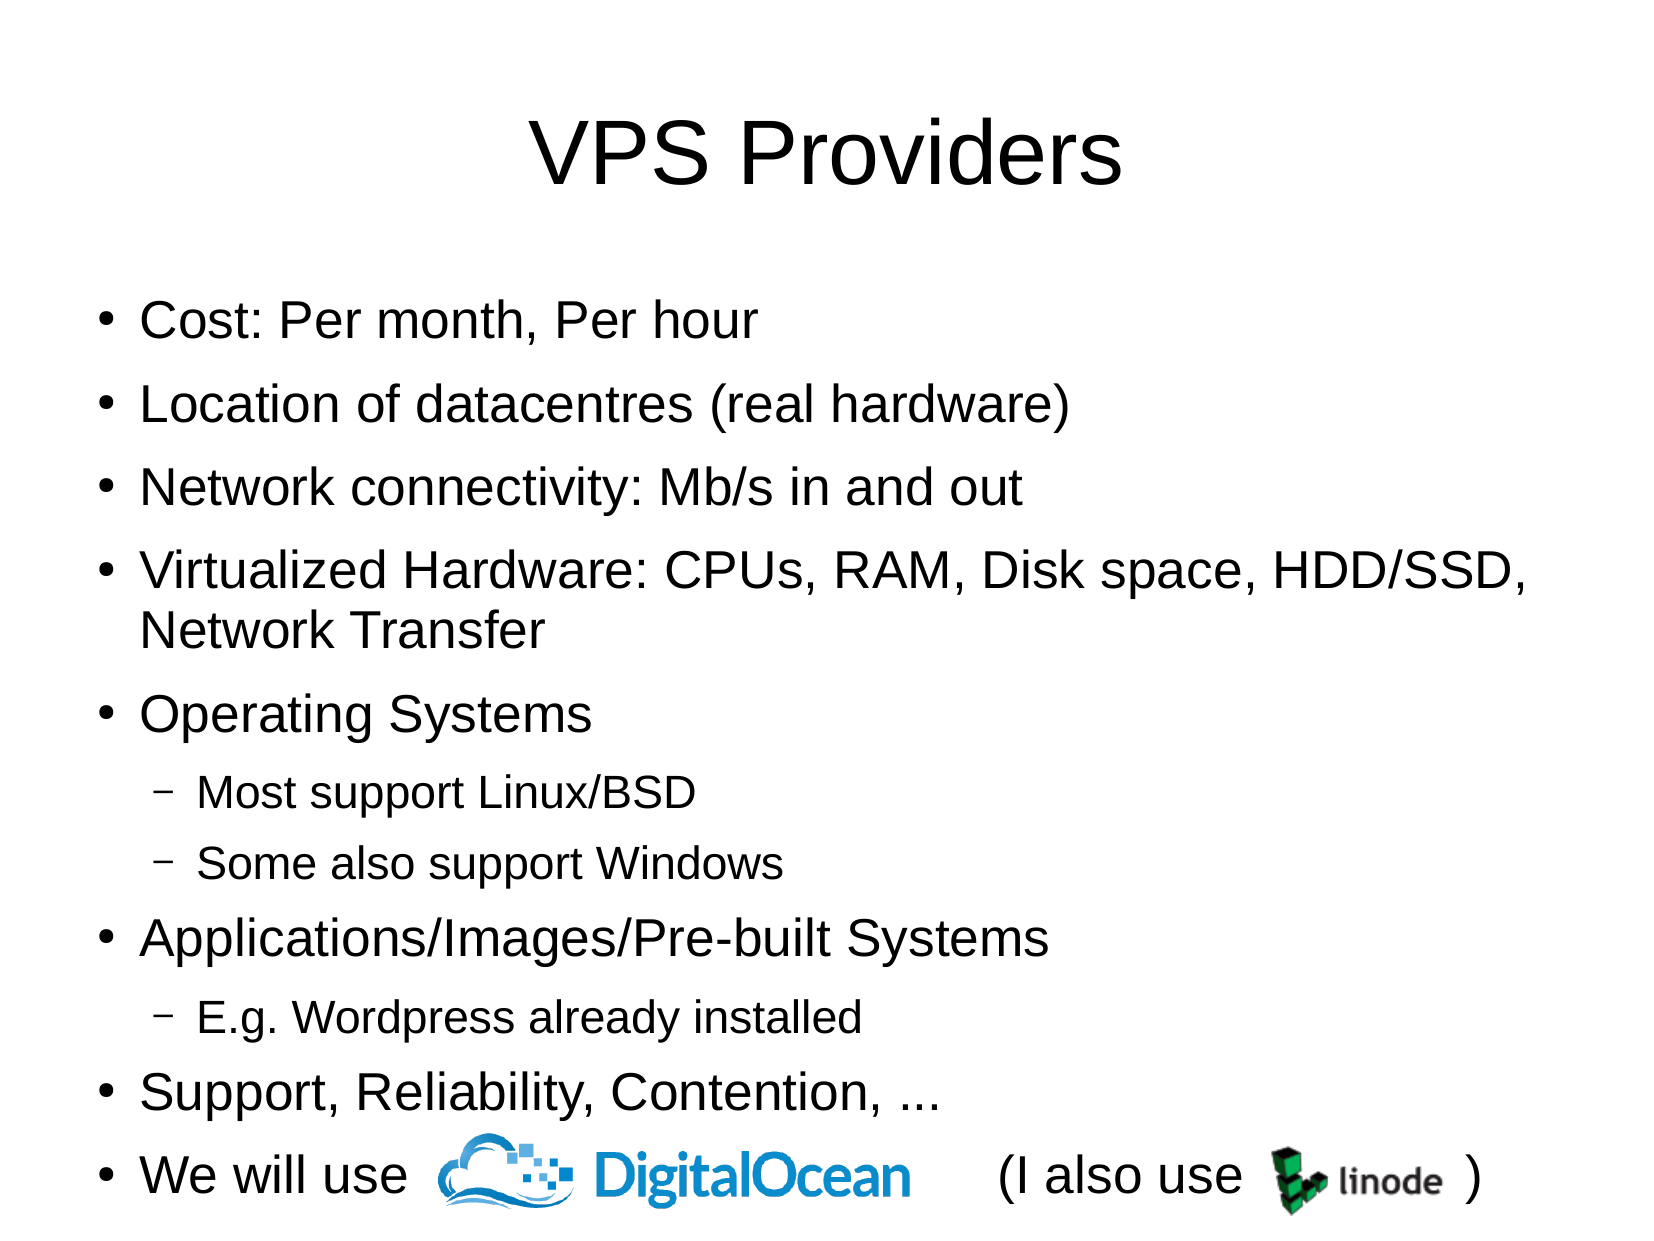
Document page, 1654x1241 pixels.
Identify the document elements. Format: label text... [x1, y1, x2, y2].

picture [655, 1197, 669, 1202]
list Cost: Per month, Per hour Location of datacentres (real hardware) Network connectivity: Mb/s in and out Virtualized Hardware: CPUs, RAM, Disk space, HDD/SSD, Network Transfer Operating Systems Most support Linux/BSD Some also support Windows Applications/Images/Pre-built Systems E.g. Wordpress already installed Support, Reliability, Contention, ... We will use (I also use ) [82, 290, 1571, 1217]
picture [657, 1172, 667, 1180]
picture [437, 1133, 910, 1209]
picture [1267, 1145, 1447, 1216]
picture [437, 1184, 534, 1209]
title VPS Providers [82, 49, 1571, 257]
